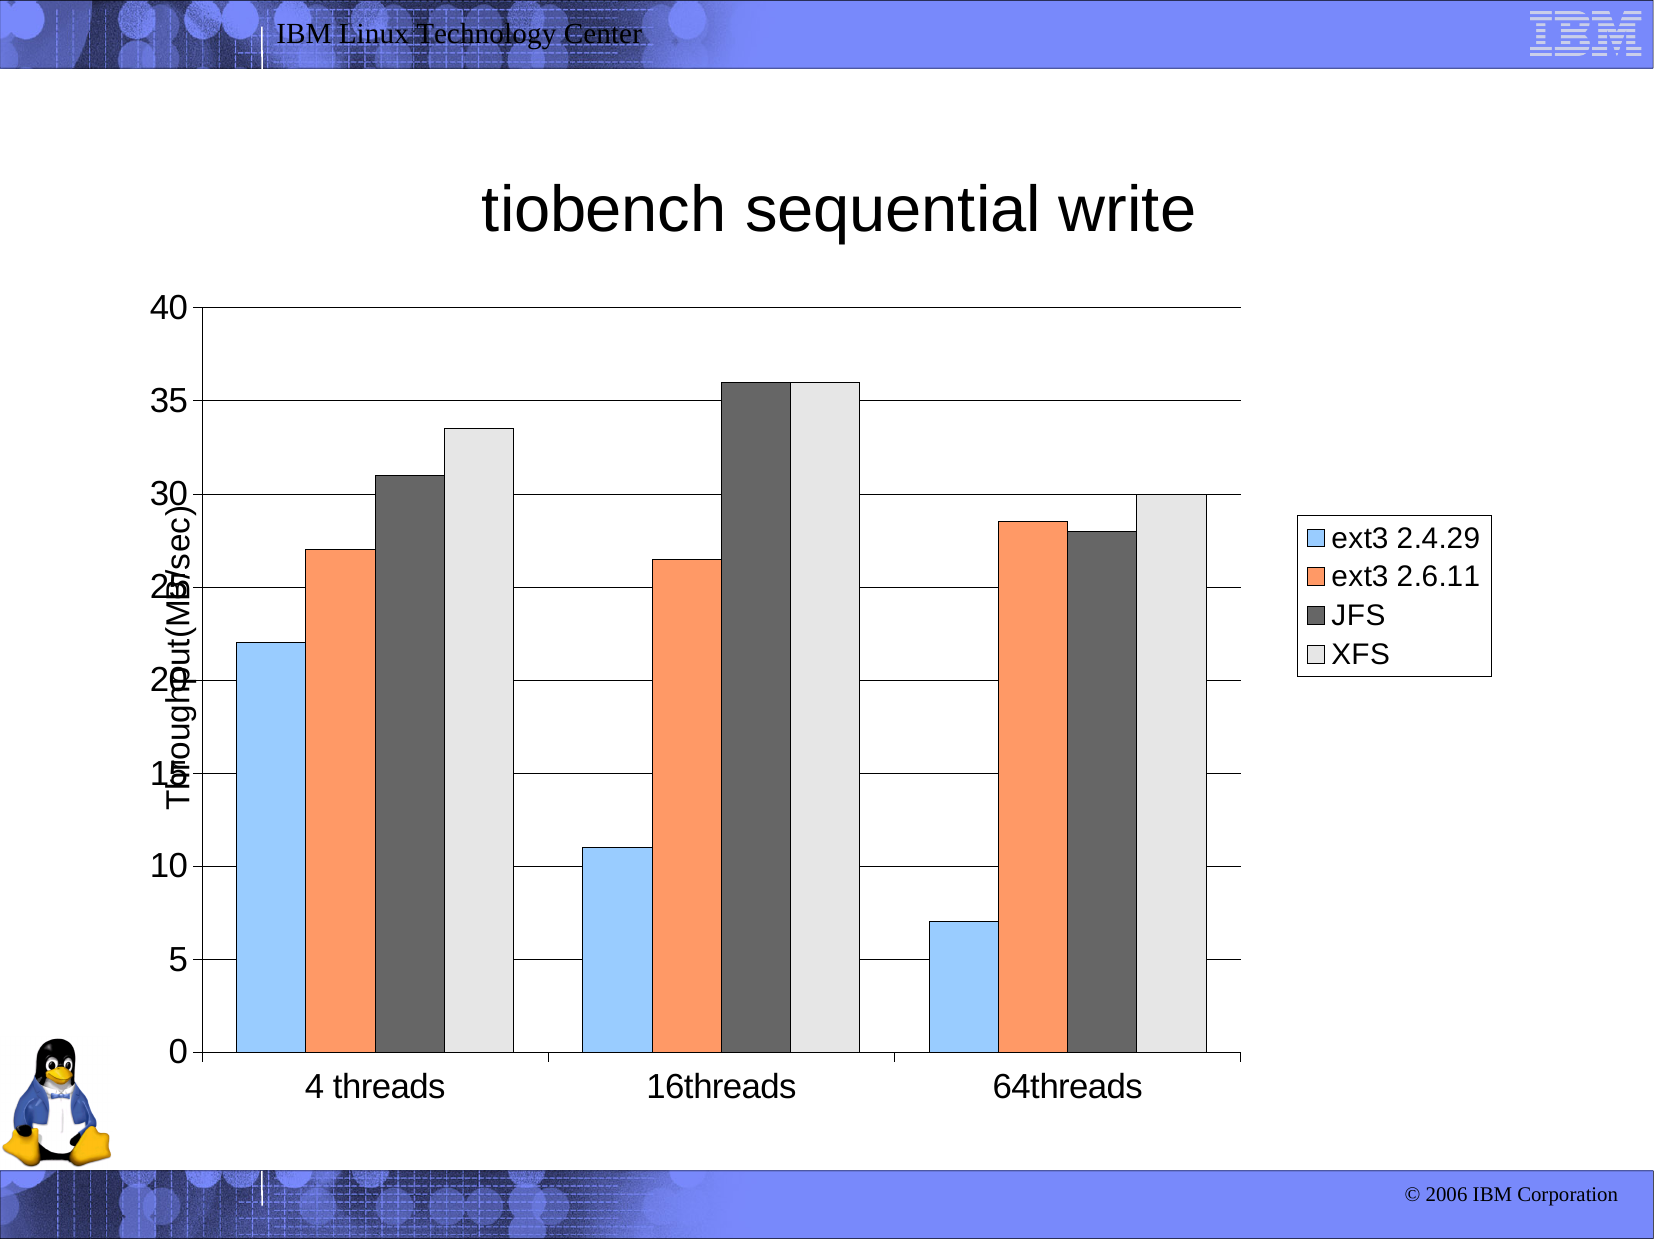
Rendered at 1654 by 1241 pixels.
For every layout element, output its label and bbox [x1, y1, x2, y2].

picture [0, 1036, 113, 1169]
chart [121, 132, 1534, 1127]
picture [1, 1, 1652, 67]
picture [1, 1172, 1653, 1238]
